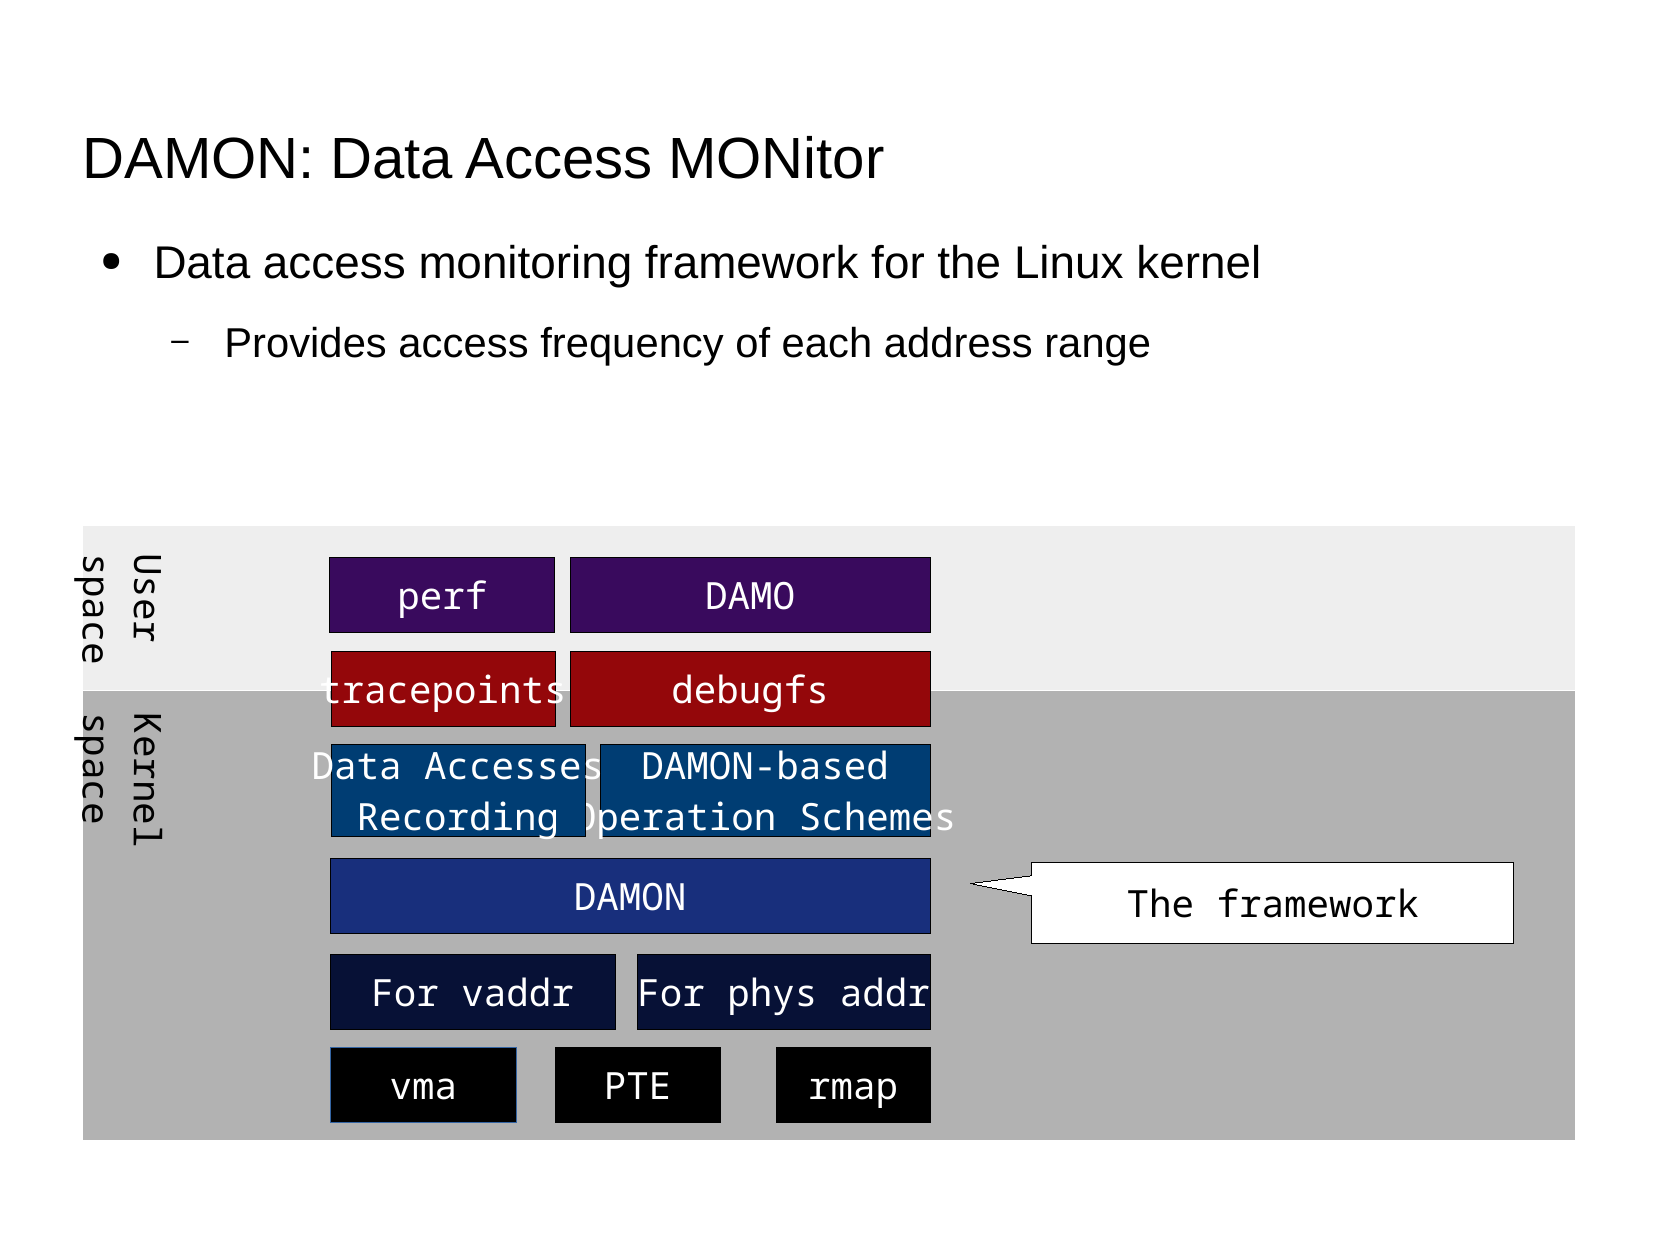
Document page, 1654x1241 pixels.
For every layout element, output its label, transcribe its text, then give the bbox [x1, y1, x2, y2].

text_box [82, 786, 89, 810]
text_box [82, 740, 89, 787]
text_box rmap [776, 1047, 931, 1123]
title DAMON: Data Access MONitor [82, 108, 1571, 210]
text_box [85, 582, 91, 592]
text_box Kernel space [89, 698, 182, 968]
text_box [85, 741, 90, 750]
text_box debugfs [570, 651, 931, 727]
text_box Data Accesses Recording [331, 744, 586, 837]
text_box User space [89, 538, 182, 806]
text_box [82, 525, 1576, 1141]
text_box For phys addr [637, 954, 931, 1030]
text_box DAMO [570, 557, 931, 633]
text_box The framework [970, 862, 1514, 944]
text_box PTE [555, 1047, 721, 1123]
text_box [82, 648, 90, 737]
text_box DAMON [330, 858, 931, 934]
text_box [82, 627, 90, 650]
text_box vma [330, 1047, 517, 1123]
text_box [85, 603, 91, 613]
text_box [82, 581, 91, 628]
text_box tracepoints [331, 651, 556, 727]
text_box DAMON-based Operation Schemes [600, 744, 931, 837]
text_box perf [329, 557, 555, 633]
list Data access monitoring framework for the Linux kernel Provides access frequency of each address range [82, 236, 1571, 525]
text_box [85, 763, 89, 773]
text_box For vaddr [330, 954, 616, 1030]
